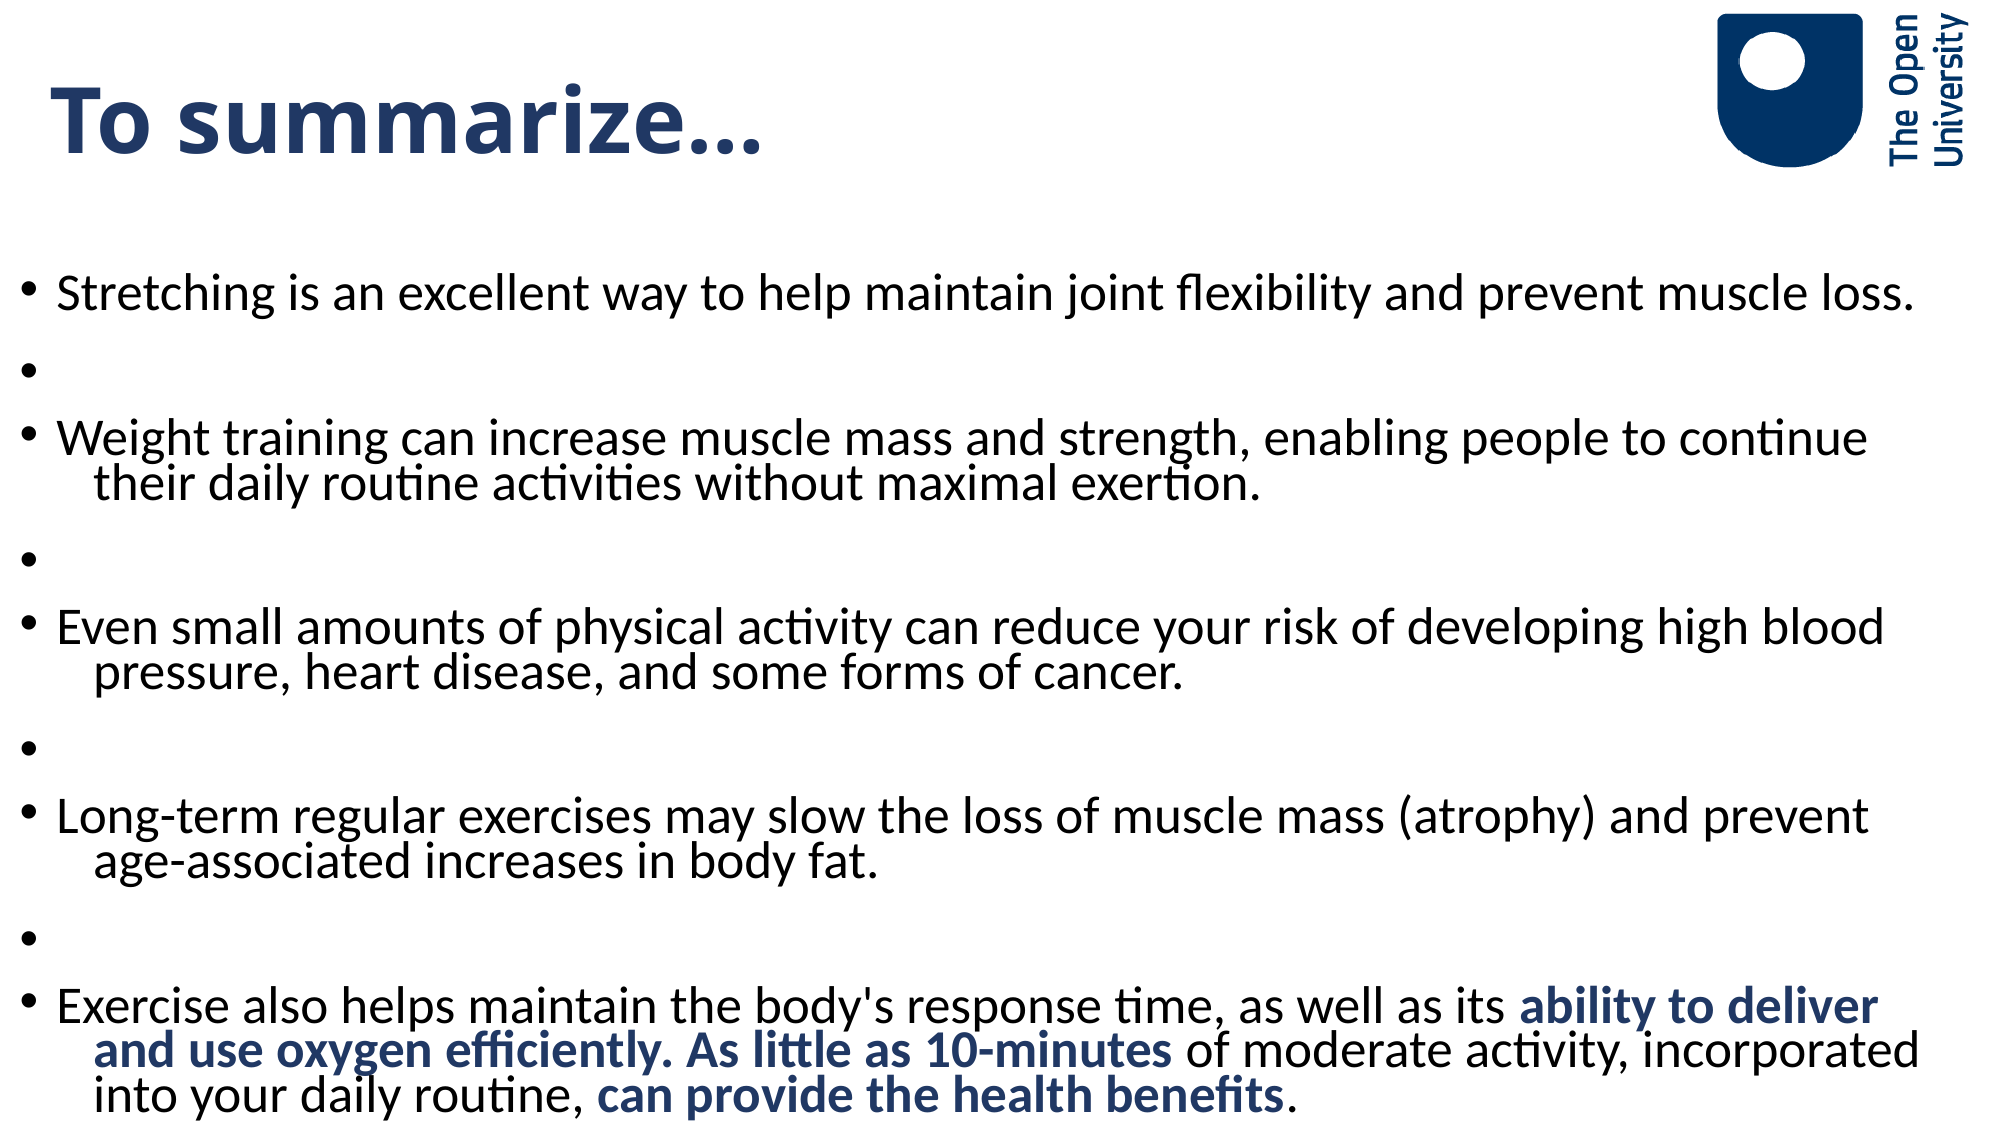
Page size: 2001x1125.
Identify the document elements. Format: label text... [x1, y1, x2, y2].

title To summarize… [34, 15, 1760, 233]
picture [1716, 10, 1971, 170]
list Stretching is an excellent way to help maintain joint flexibility and prevent muscle loss. Weight training can increase muscle mass and strength, enabling people to continue their daily routine activities without maximal exertion. Even small amounts of physical activity can reduce your risk of developing high blood pressure, heart disease, and some forms of cancer. Long-term regular exercises may slow the loss of muscle mass (atrophy) and prevent age-associated increases in body fat. Exercise also helps maintain the body's response time, as well as its ability to deliver and use oxygen efficiently. As little as 10-minutes of moderate activity, incorporated into your daily routine, can provide the health benefits. [4, 267, 1971, 1125]
